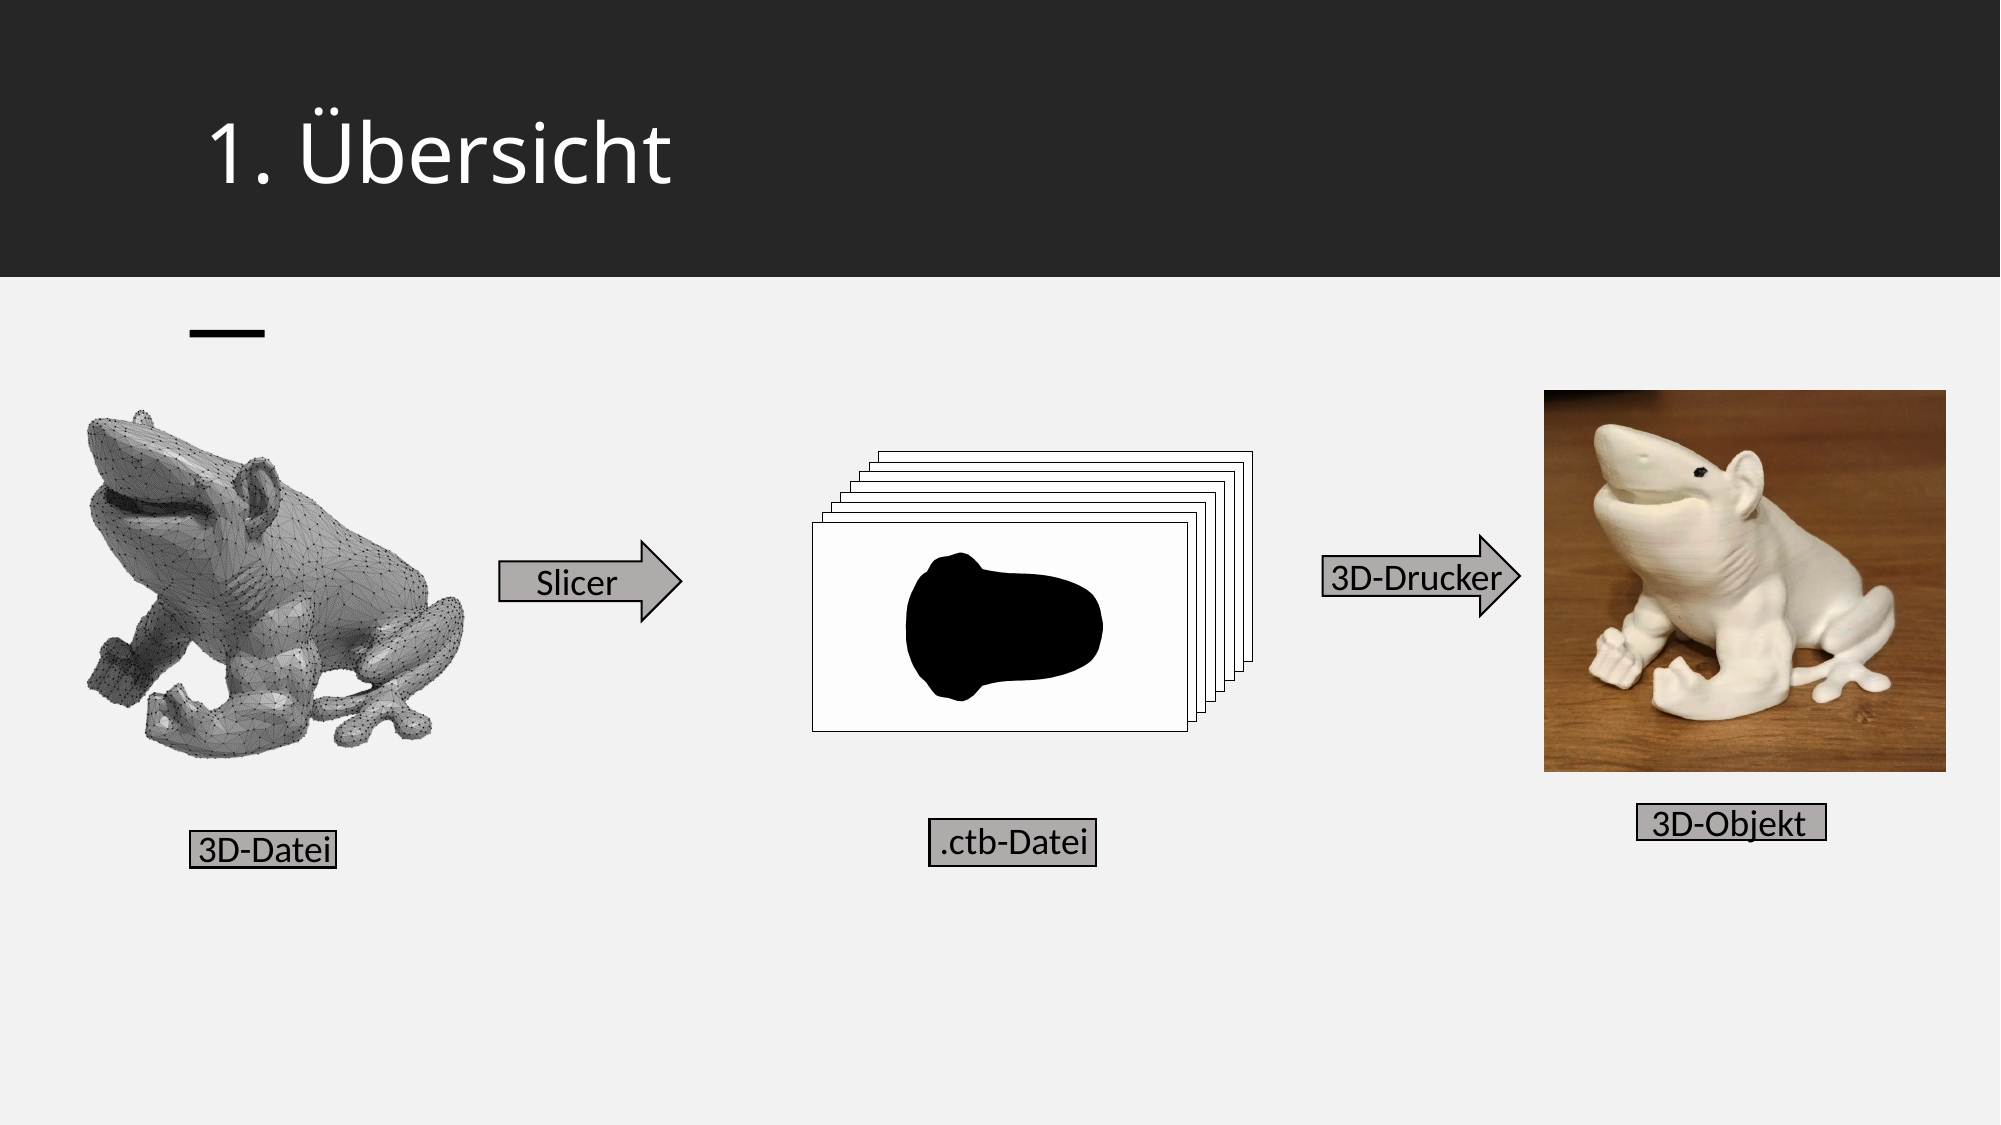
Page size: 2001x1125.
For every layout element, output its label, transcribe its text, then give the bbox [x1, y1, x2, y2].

text_box [0, 0, 2000, 1125]
text_box 3D-Drucker [1315, 545, 1521, 606]
picture [1544, 390, 1946, 773]
title 1. Übersicht [189, 104, 1812, 253]
text_box 3D-Objekt [1636, 791, 1851, 852]
picture [54, 398, 478, 770]
picture [812, 451, 1253, 732]
text_box Slicer [521, 551, 634, 611]
text_box .ctb-Datei [924, 809, 1104, 870]
text_box 3D-Datei [183, 817, 347, 878]
